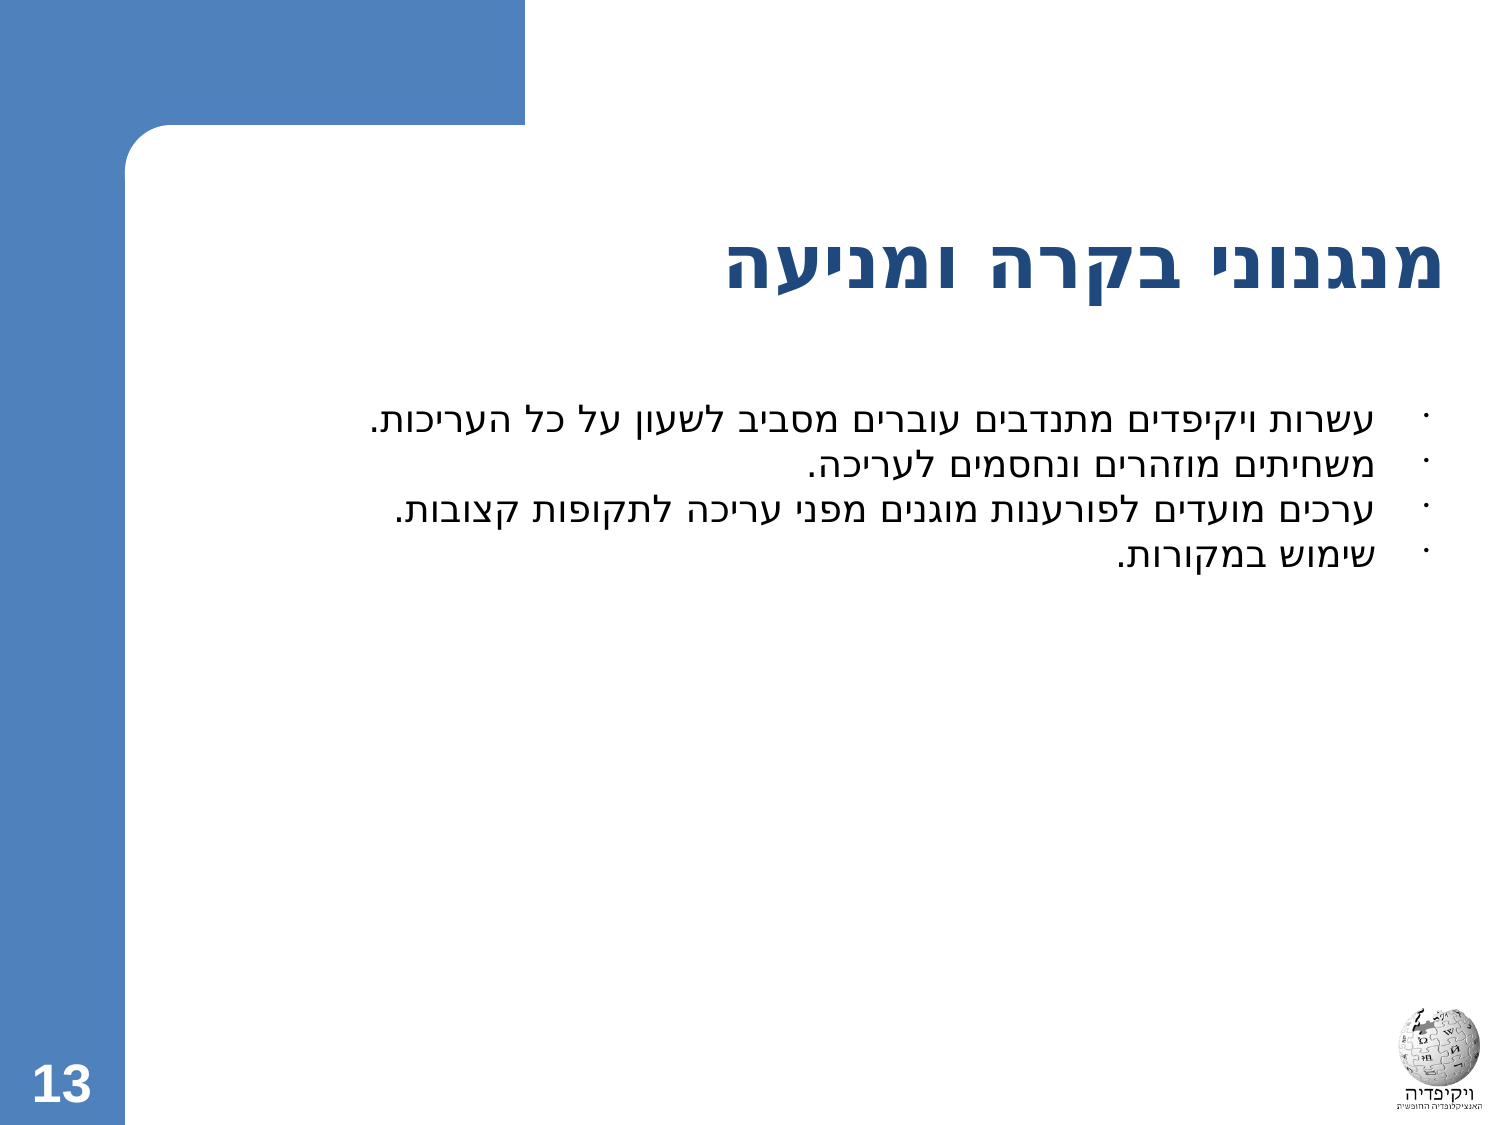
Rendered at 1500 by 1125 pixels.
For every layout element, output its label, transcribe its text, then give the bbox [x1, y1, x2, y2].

list עשרות ויקיפדים מתנדבים עוברים מסביב לשעון על כל העריכות. משחיתים מוזהרים ונחסמים לעריכה. ערכים מועדים לפורענות מוגנים מפני עריכה לתקופות קצובות. שימוש במקורות. [150, 387, 1463, 1000]
title מנגנוני בקרה ומניעה [150, 125, 1463, 313]
slide_number <number> [13, 363, 111, 1121]
picture [1394, 1007, 1484, 1110]
